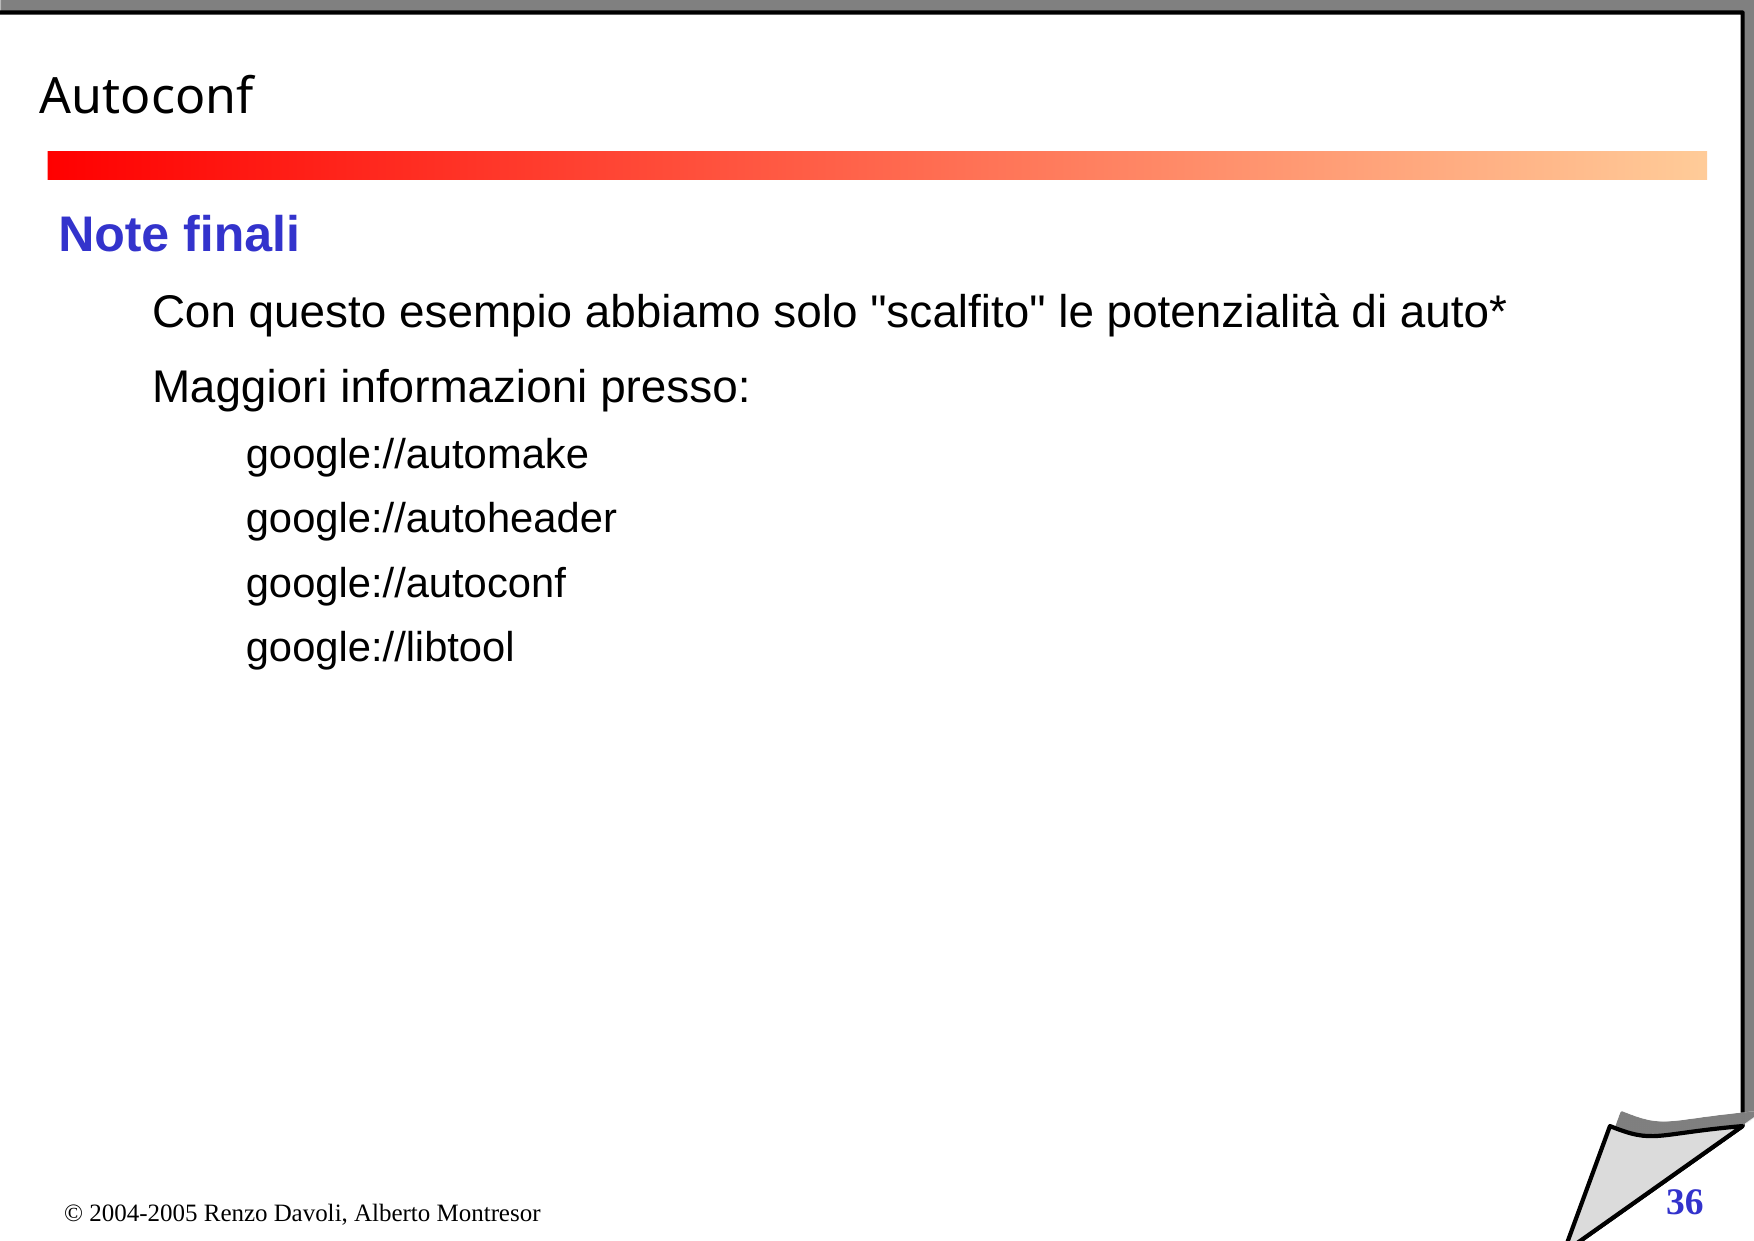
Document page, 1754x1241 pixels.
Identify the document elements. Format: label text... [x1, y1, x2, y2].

title Autoconf [40, 49, 1714, 144]
list Note finali Con questo esempio abbiamo solo "scalfito" le potenzialità di auto* Maggiori informazioni presso: google://automake google://autoheader google://autoconf google://libtool [58, 206, 1696, 815]
